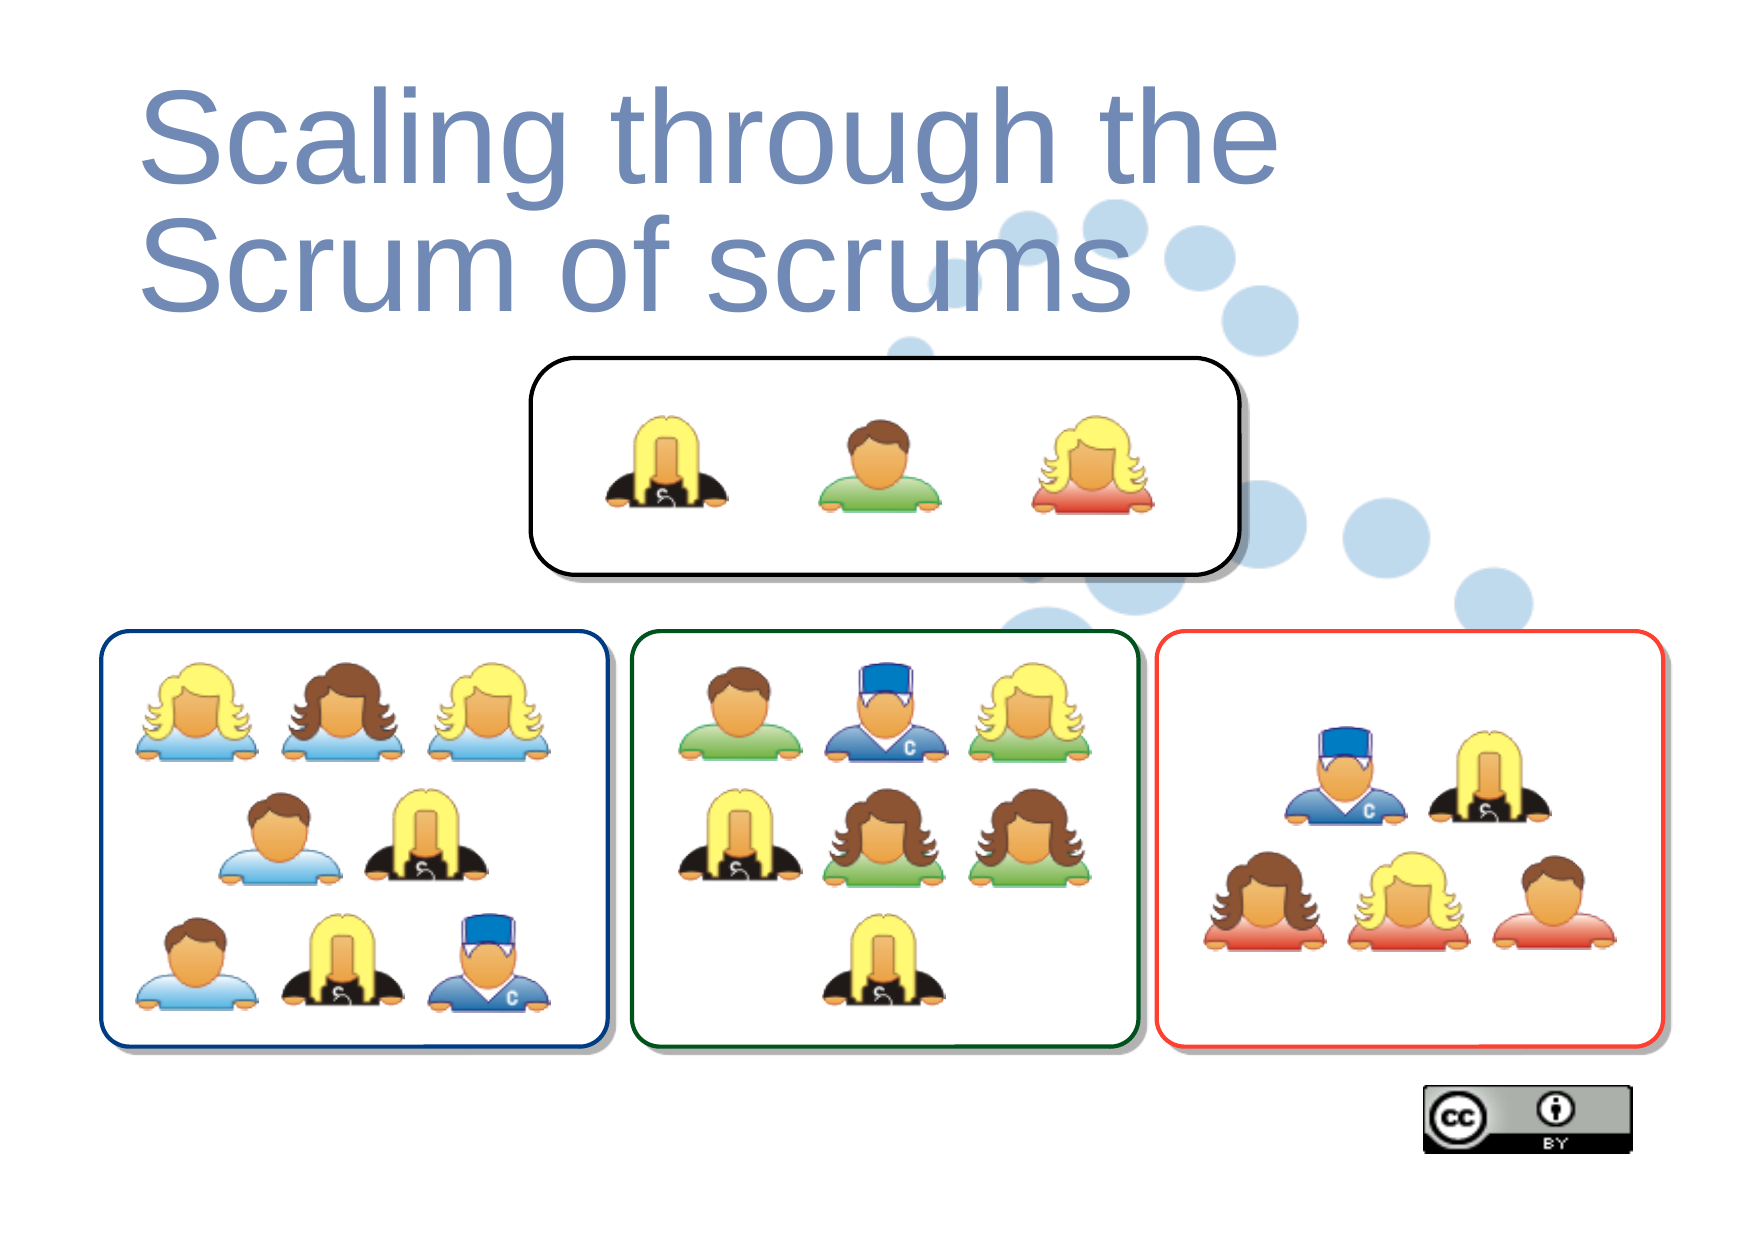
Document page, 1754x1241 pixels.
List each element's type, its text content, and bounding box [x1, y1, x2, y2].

picture [678, 788, 803, 888]
text_box [530, 357, 1240, 575]
picture [427, 913, 551, 1013]
picture [678, 666, 803, 761]
picture [1492, 855, 1617, 950]
picture [135, 662, 259, 762]
picture [427, 662, 551, 762]
picture [281, 662, 405, 762]
picture [968, 662, 1092, 763]
text_box [1156, 631, 1664, 1047]
picture [1284, 726, 1408, 826]
picture [968, 788, 1092, 888]
text_box [101, 631, 608, 1047]
picture [818, 419, 942, 514]
text_box [631, 631, 1139, 1047]
picture [1031, 415, 1155, 515]
picture [822, 788, 946, 888]
picture [281, 913, 405, 1013]
picture [1428, 730, 1552, 830]
picture [1423, 1085, 1633, 1154]
picture [822, 913, 946, 1013]
picture [824, 662, 949, 763]
picture [887, 345, 1595, 1043]
picture [135, 917, 259, 1011]
picture [218, 792, 343, 886]
picture [364, 788, 489, 888]
picture [605, 415, 729, 515]
text_box Scaling through the Scrum of scrums [129, 75, 1639, 345]
picture [1347, 851, 1471, 952]
picture [1203, 851, 1327, 952]
